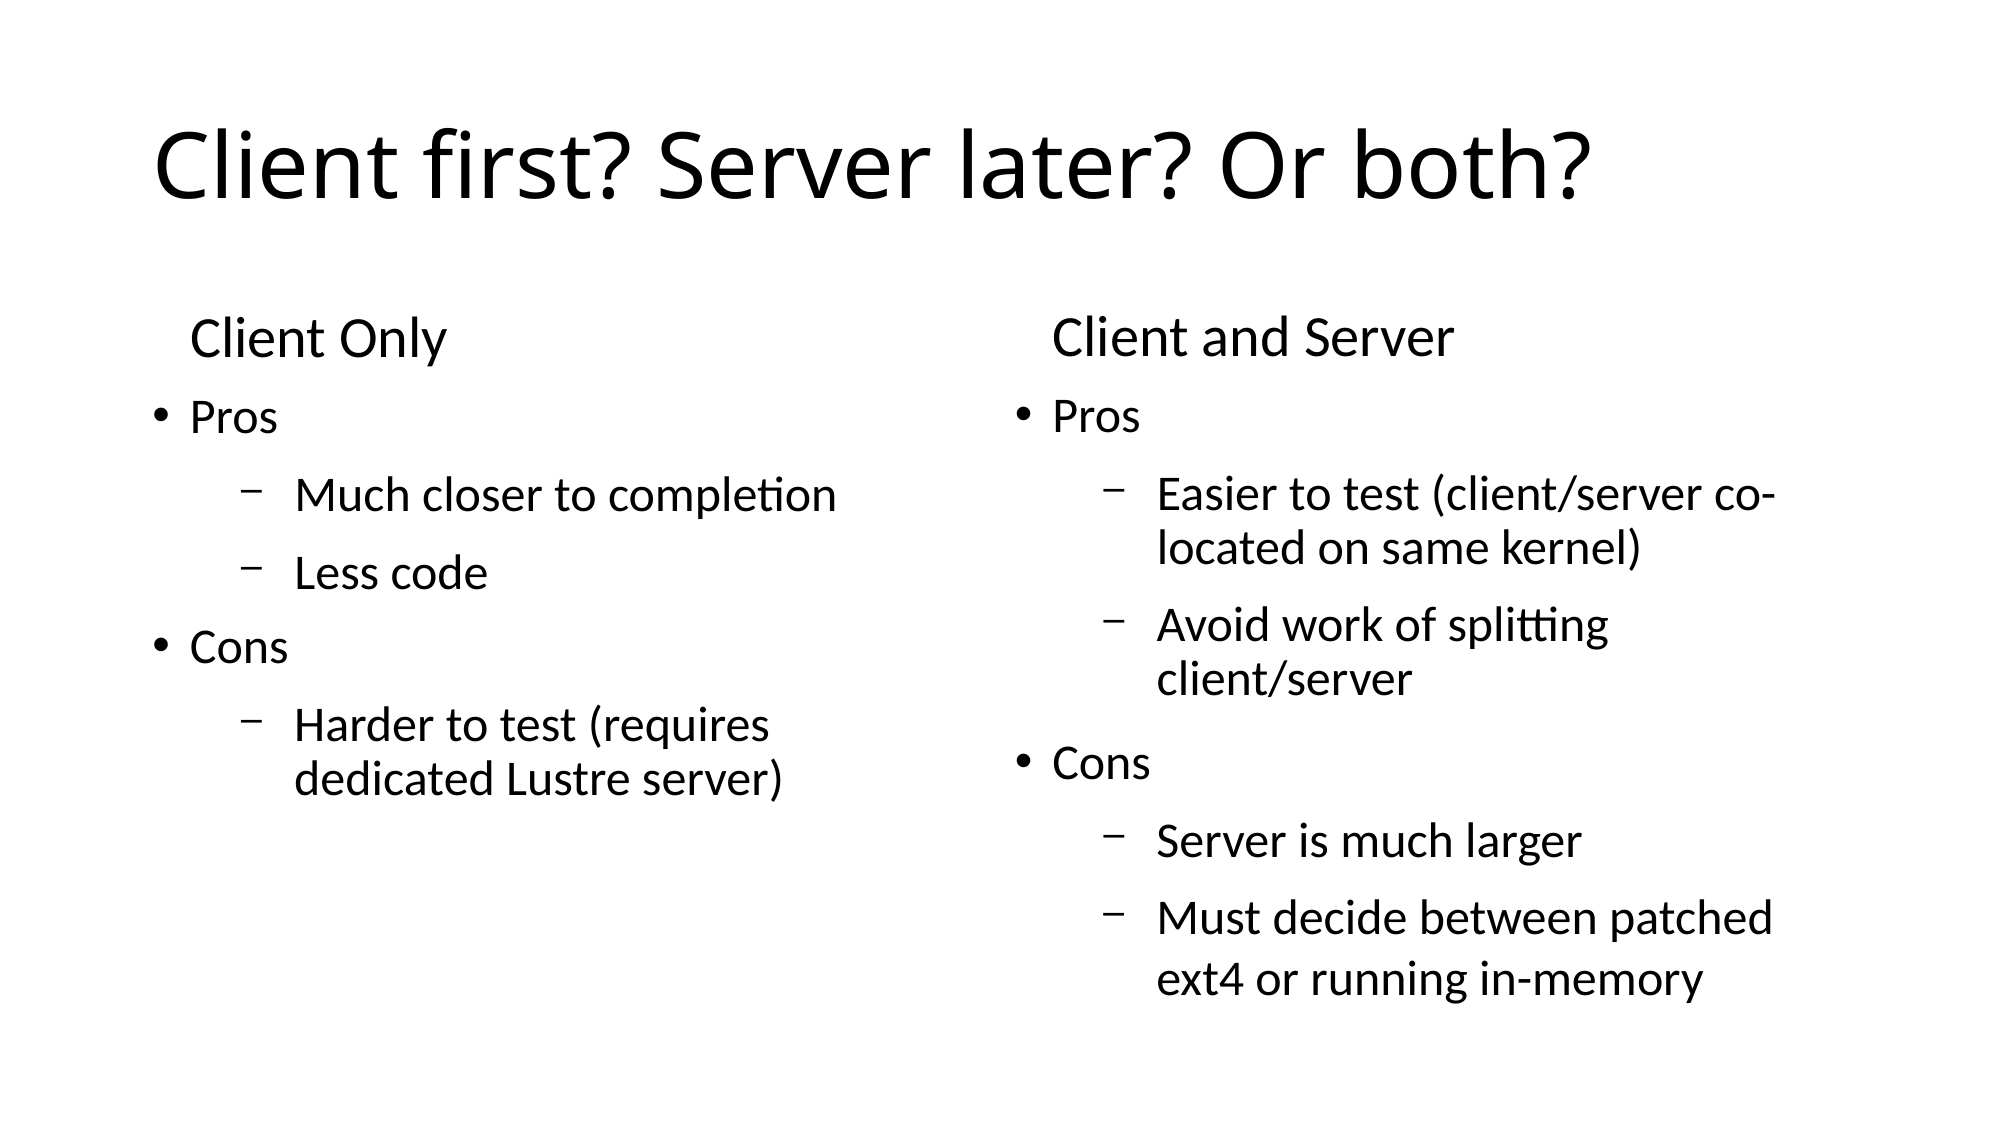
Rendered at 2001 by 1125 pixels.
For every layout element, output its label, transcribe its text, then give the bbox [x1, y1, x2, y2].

list Client and Server Pros Easier to test (client/server co-located on same kernel) Avoid work of splitting client/server Cons Server is much larger Must decide between patched ext4 or running in-memory [999, 298, 1838, 1013]
title Client first? Server later? Or both? [137, 59, 1863, 278]
list Client Only Pros Much closer to completion Less code Cons Harder to test (requires dedicated Lustre server) [137, 299, 976, 1014]
